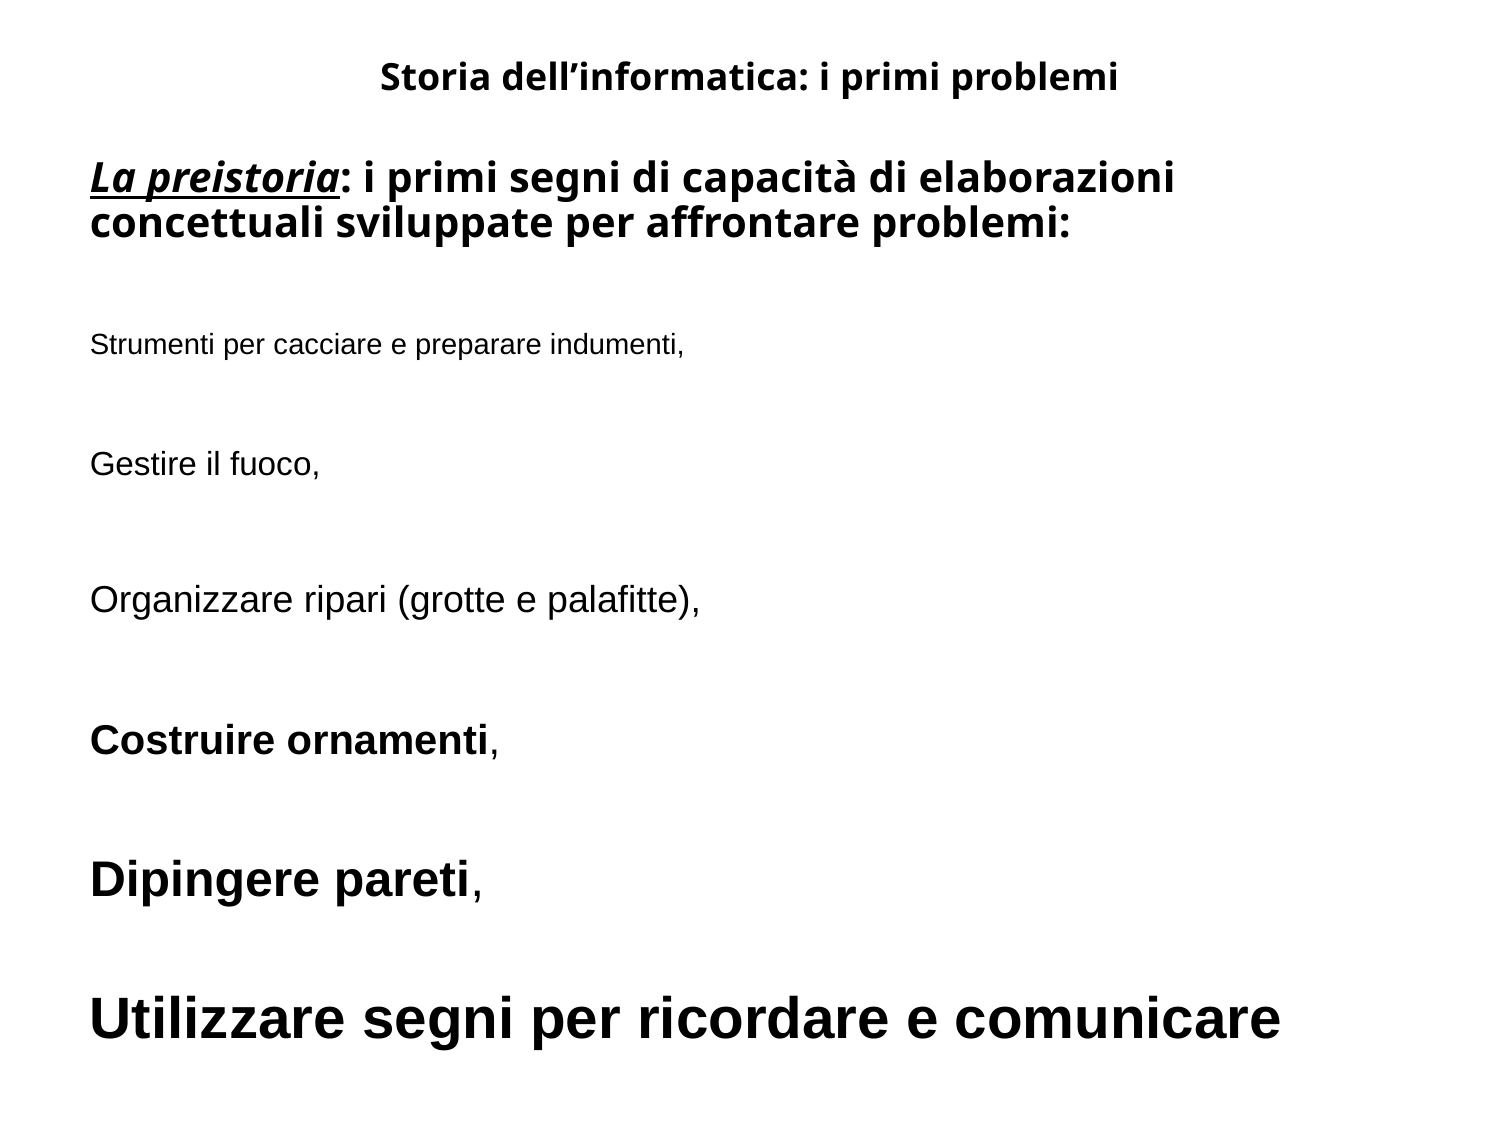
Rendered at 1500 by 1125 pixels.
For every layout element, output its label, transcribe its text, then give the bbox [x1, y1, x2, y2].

title Storia dell’informatica: i primi problemi [75, 45, 1425, 126]
list La preistoria: i primi segni di capacità di elaborazioni concettuali sviluppate per affrontare problemi: Strumenti per cacciare e preparare indumenti, Gestire il fuoco, Organizzare ripari (grotte e palafitte), Costruire ornamenti, Dipingere pareti, Utilizzare segni per ricordare e comunicare [75, 148, 1425, 1005]
